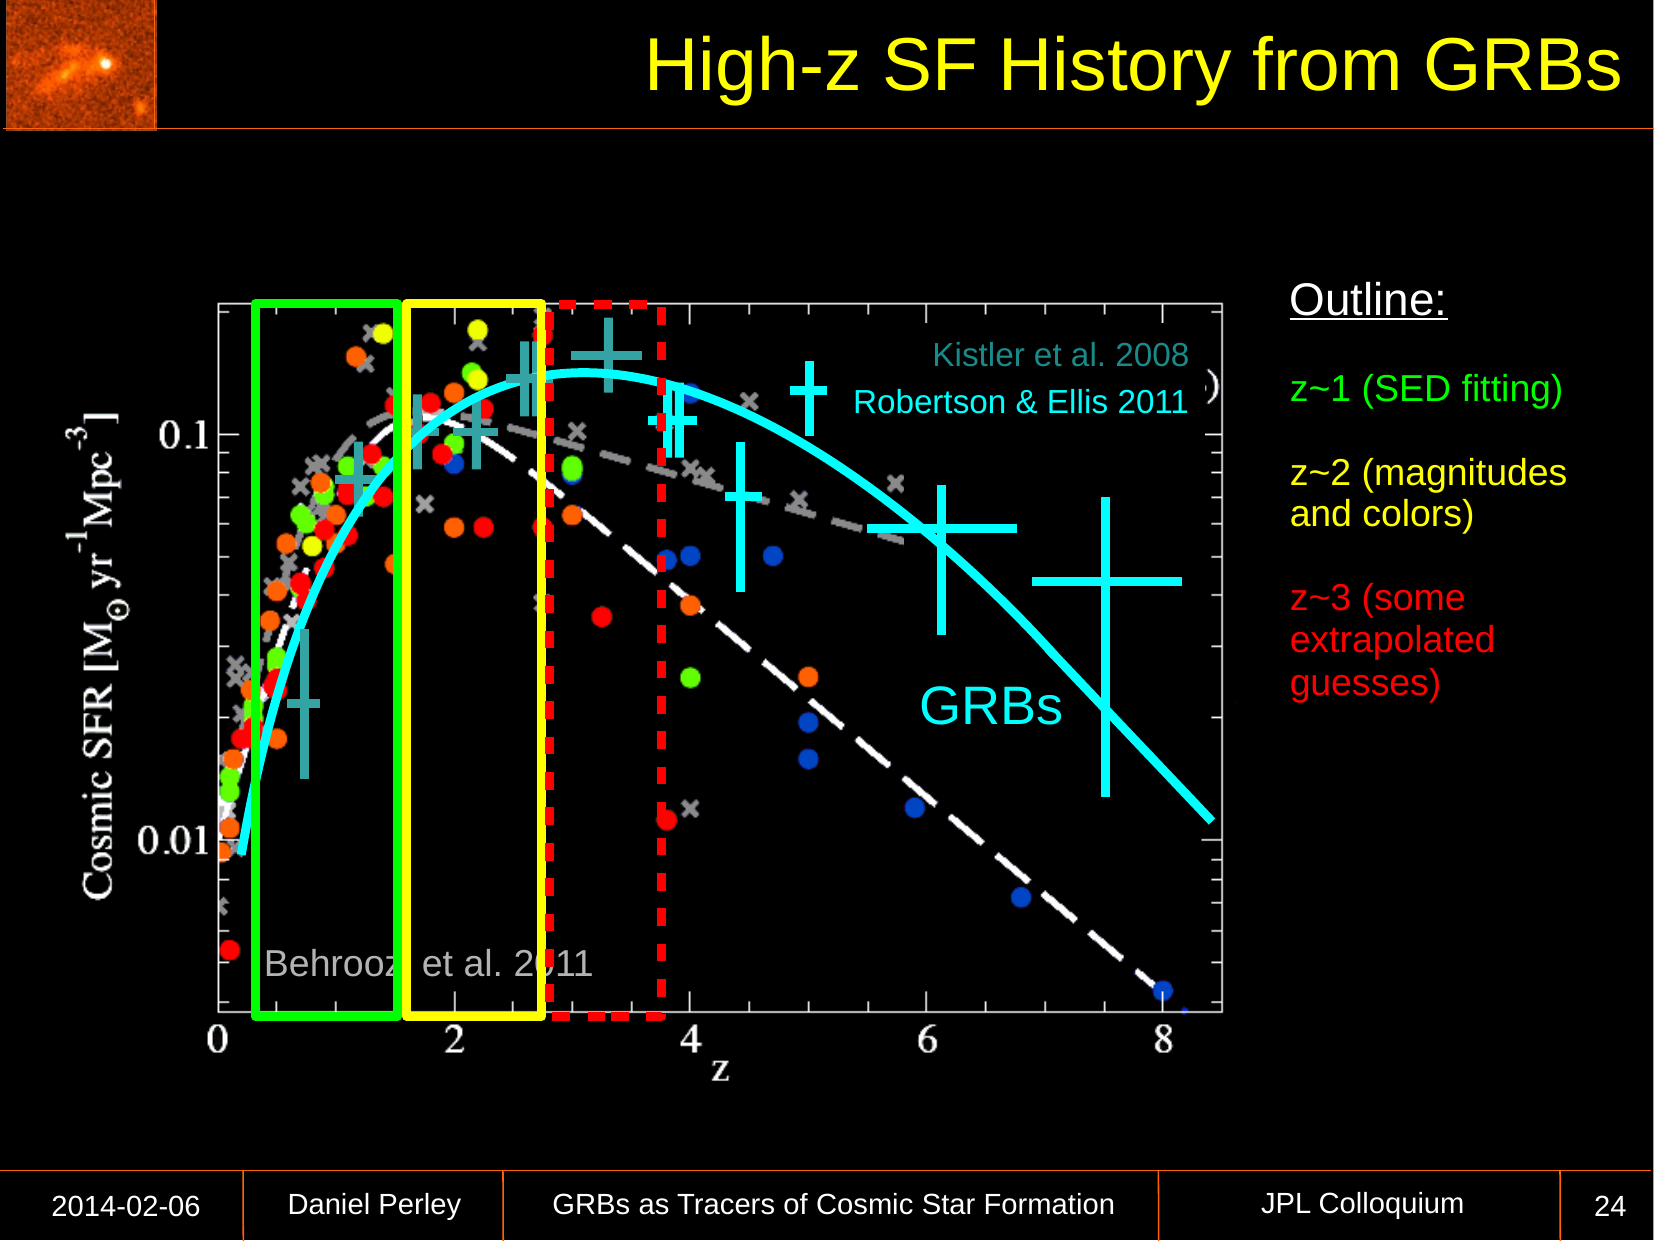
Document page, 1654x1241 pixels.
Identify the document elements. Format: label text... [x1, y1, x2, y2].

text_box [904, 323, 1205, 328]
text_box Kistler et al. 2008 [791, 328, 1205, 381]
text_box Robertson & Ellis 2011 [791, 381, 1205, 428]
picture [7, 0, 154, 128]
text_box GRBs [904, 668, 1096, 744]
text_box Behroozi et al. 2011 [260, 935, 393, 1012]
picture [41, 285, 1253, 1086]
text_box Outline: z~1 (SED fitting) z~2 (magnitudes and colors) z~3 (some extrapolated guesses) [1275, 266, 1613, 711]
text_box [904, 533, 1052, 661]
text_box Behroozi et al. 2011 [411, 935, 537, 1012]
text_box [904, 428, 1205, 661]
text_box Behroozi et al. 2011 [249, 935, 662, 1048]
title High-z SF History from GRBs [337, 21, 1624, 108]
